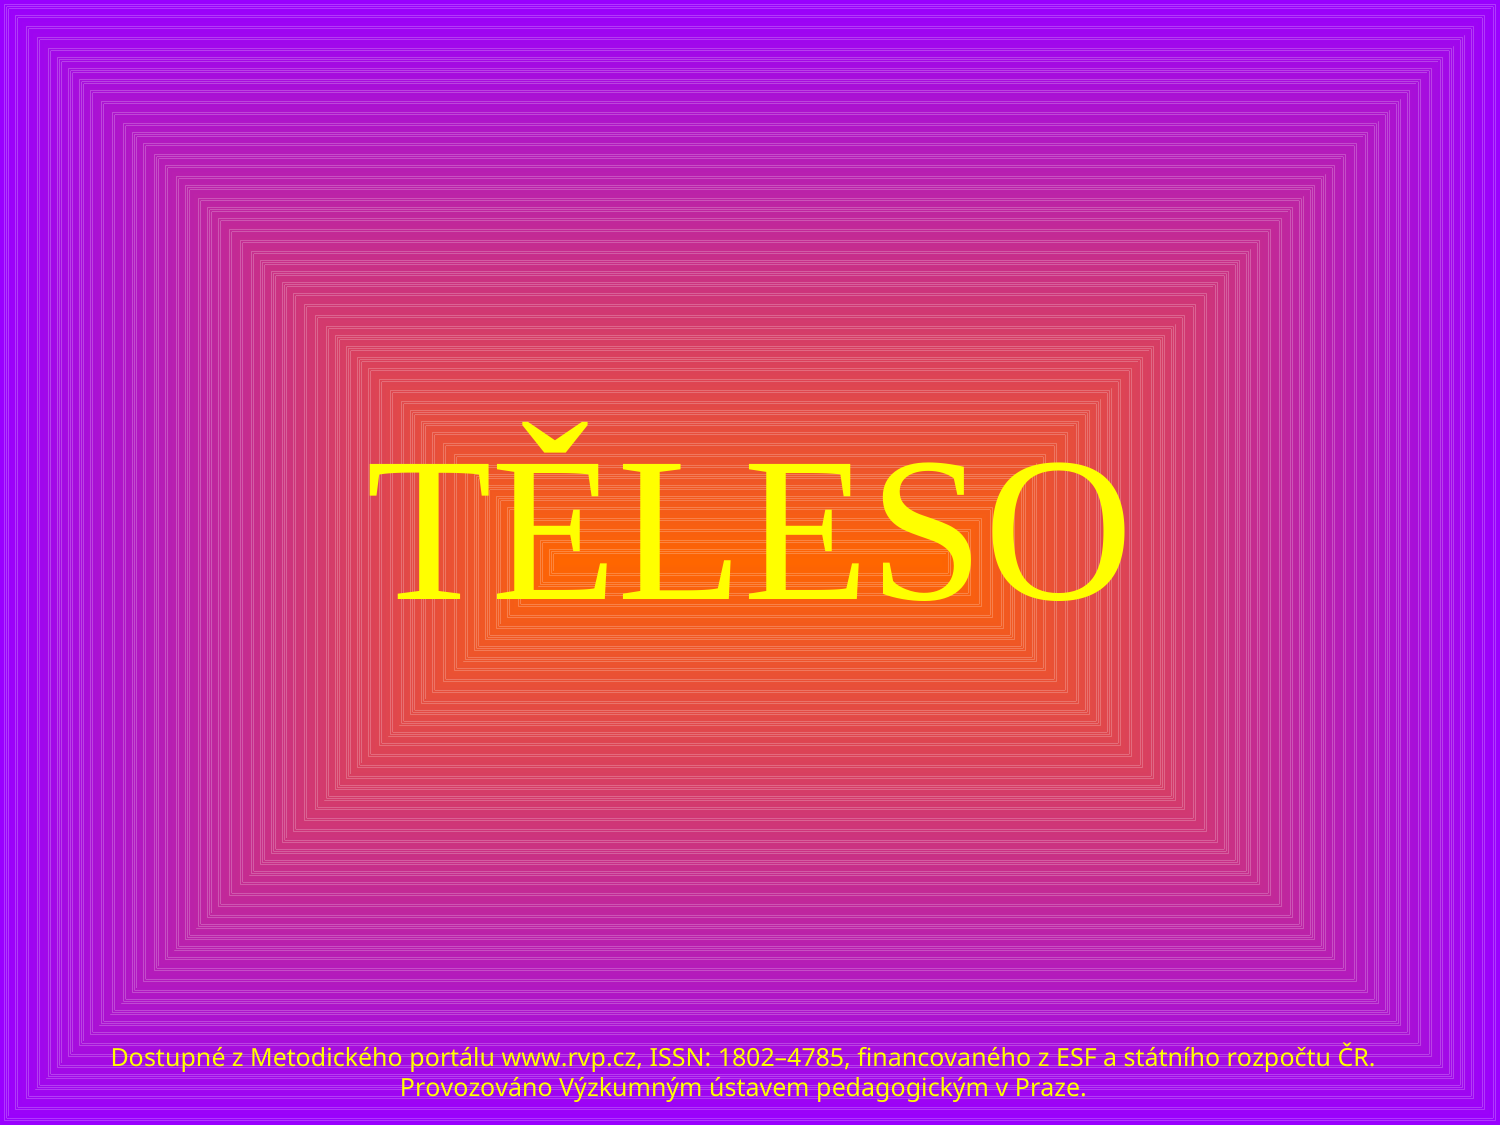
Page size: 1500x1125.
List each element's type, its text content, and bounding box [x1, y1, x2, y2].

text_box Dostupné z Metodického portálu www.rvp.cz, ISSN: 1802–4785, financovaného z ESF a státního rozpočtu ČR. Provozováno Výzkumným ústavem pedagogickým v Praze. [35, 1041, 1454, 1102]
text_box TĚLESO [0, 385, 1500, 649]
